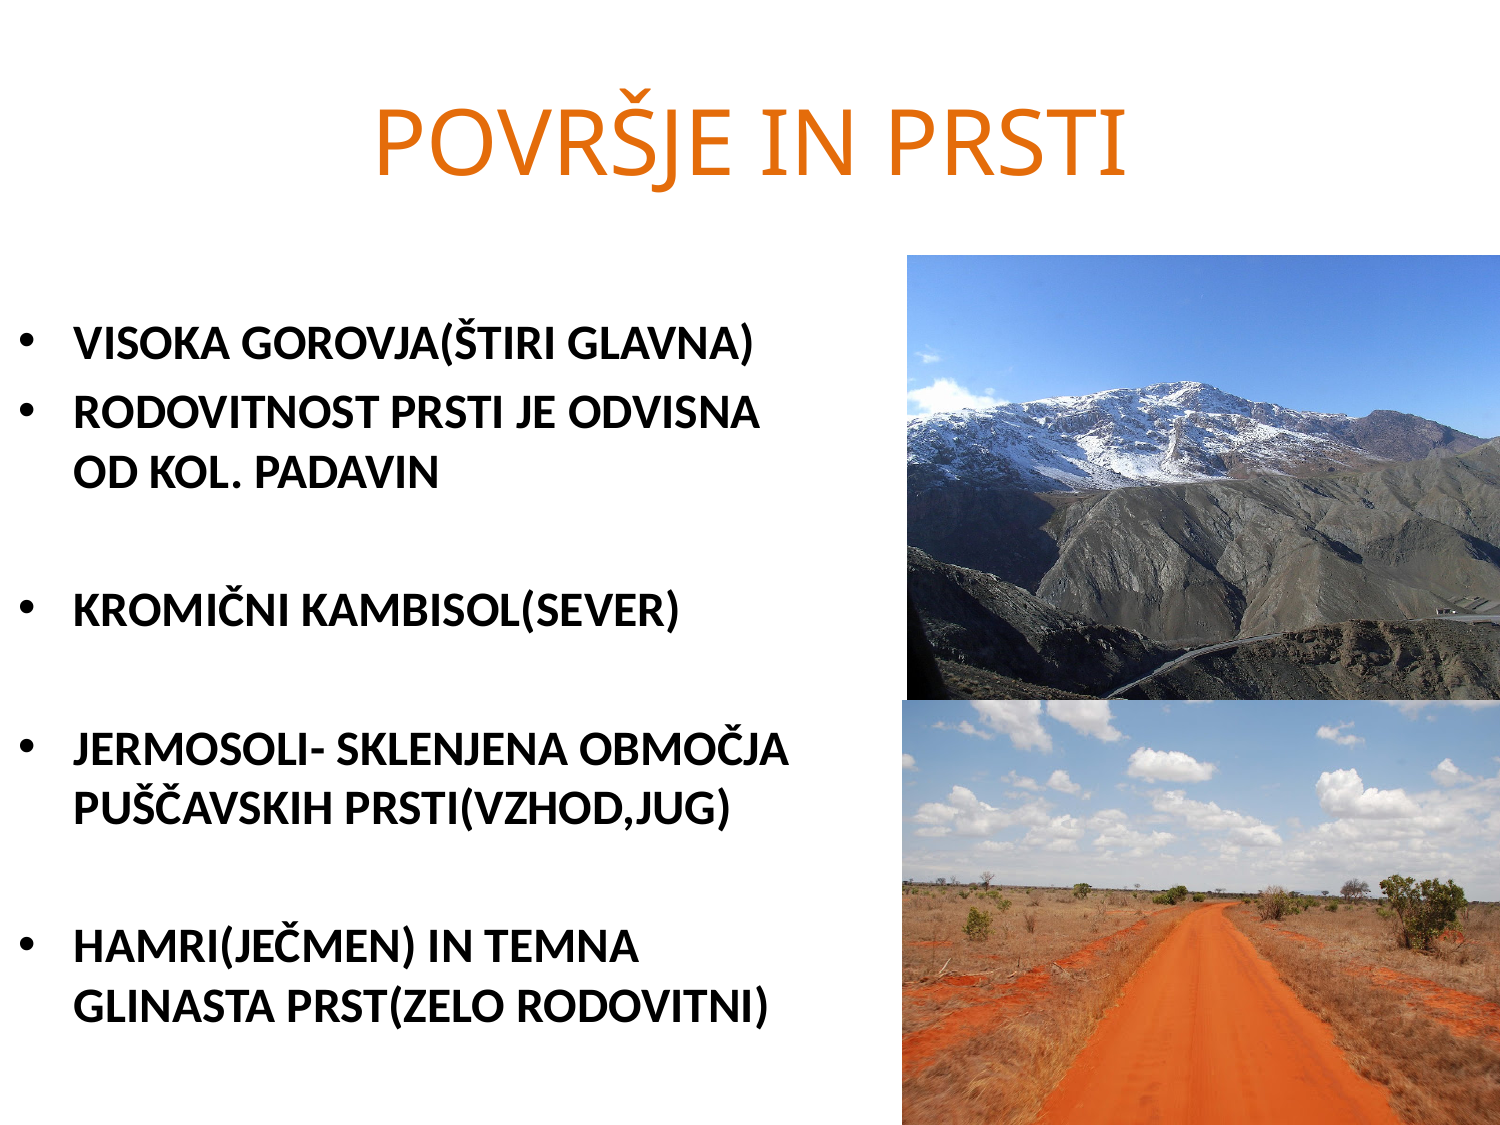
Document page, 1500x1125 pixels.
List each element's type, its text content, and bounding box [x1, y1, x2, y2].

title POVRŠJE IN PRSTI [75, 45, 1425, 233]
list VISOKA GOROVJA(ŠTIRI GLAVNA) RODOVITNOST PRSTI JE ODVISNA OD KOL. PADAVIN KROMIČNI KAMBISOL(SEVER) JERMOSOLI- SKLENJENA OBMOČJA PUŠČAVSKIH PRSTI(VZHOD,JUG) HAMRI(JEČMEN) IN TEMNA GLINASTA PRST(ZELO RODOVITNI) [3, 302, 813, 1046]
picture [902, 255, 1500, 1125]
